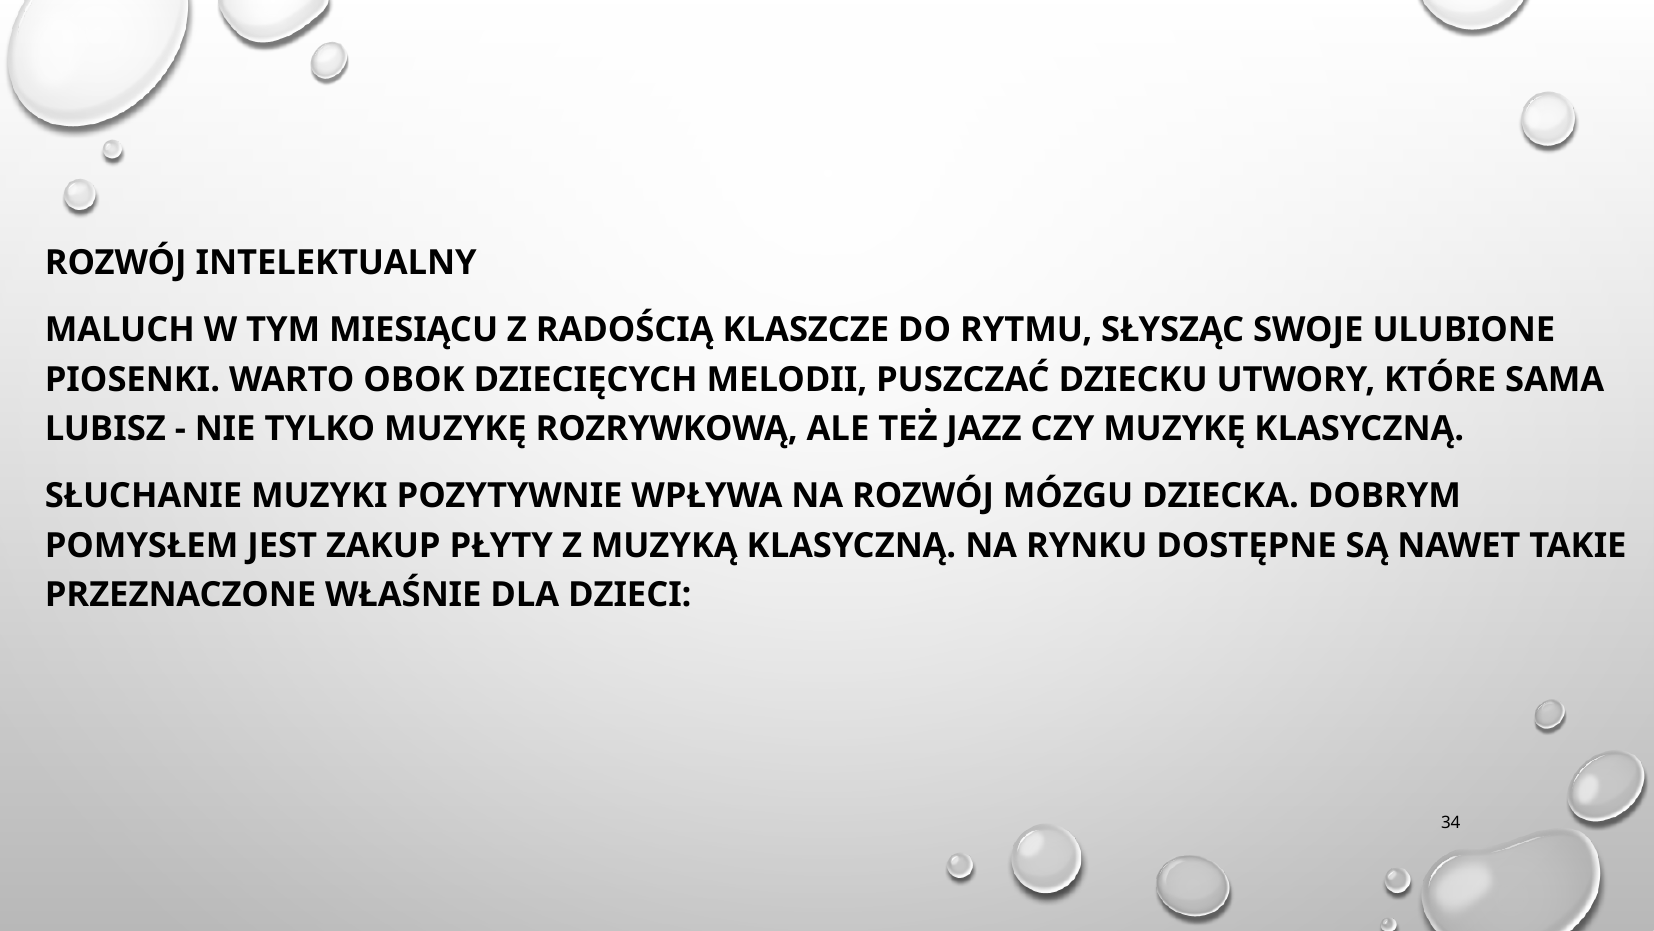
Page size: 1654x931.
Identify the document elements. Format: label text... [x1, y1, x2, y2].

list Rozwój intelektualny Maluch w tym miesiącu z radością klaszcze do rytmu, słysząc swoje ulubione piosenki. Warto obok dziecięcych melodii, puszczać dziecku utwory, które sama lubisz - nie tylko muzykę rozrywkową, ale też jazz czy muzykę klasyczną. Słuchanie muzyki pozytywnie wpływa na rozwój mózgu dziecka. Dobrym pomysłem jest zakup płyty z muzyką klasyczną. Na rynku dostępne są nawet takie przeznaczone właśnie dla dzieci: [29, 224, 1654, 764]
text_box [1426, 798, 1530, 848]
